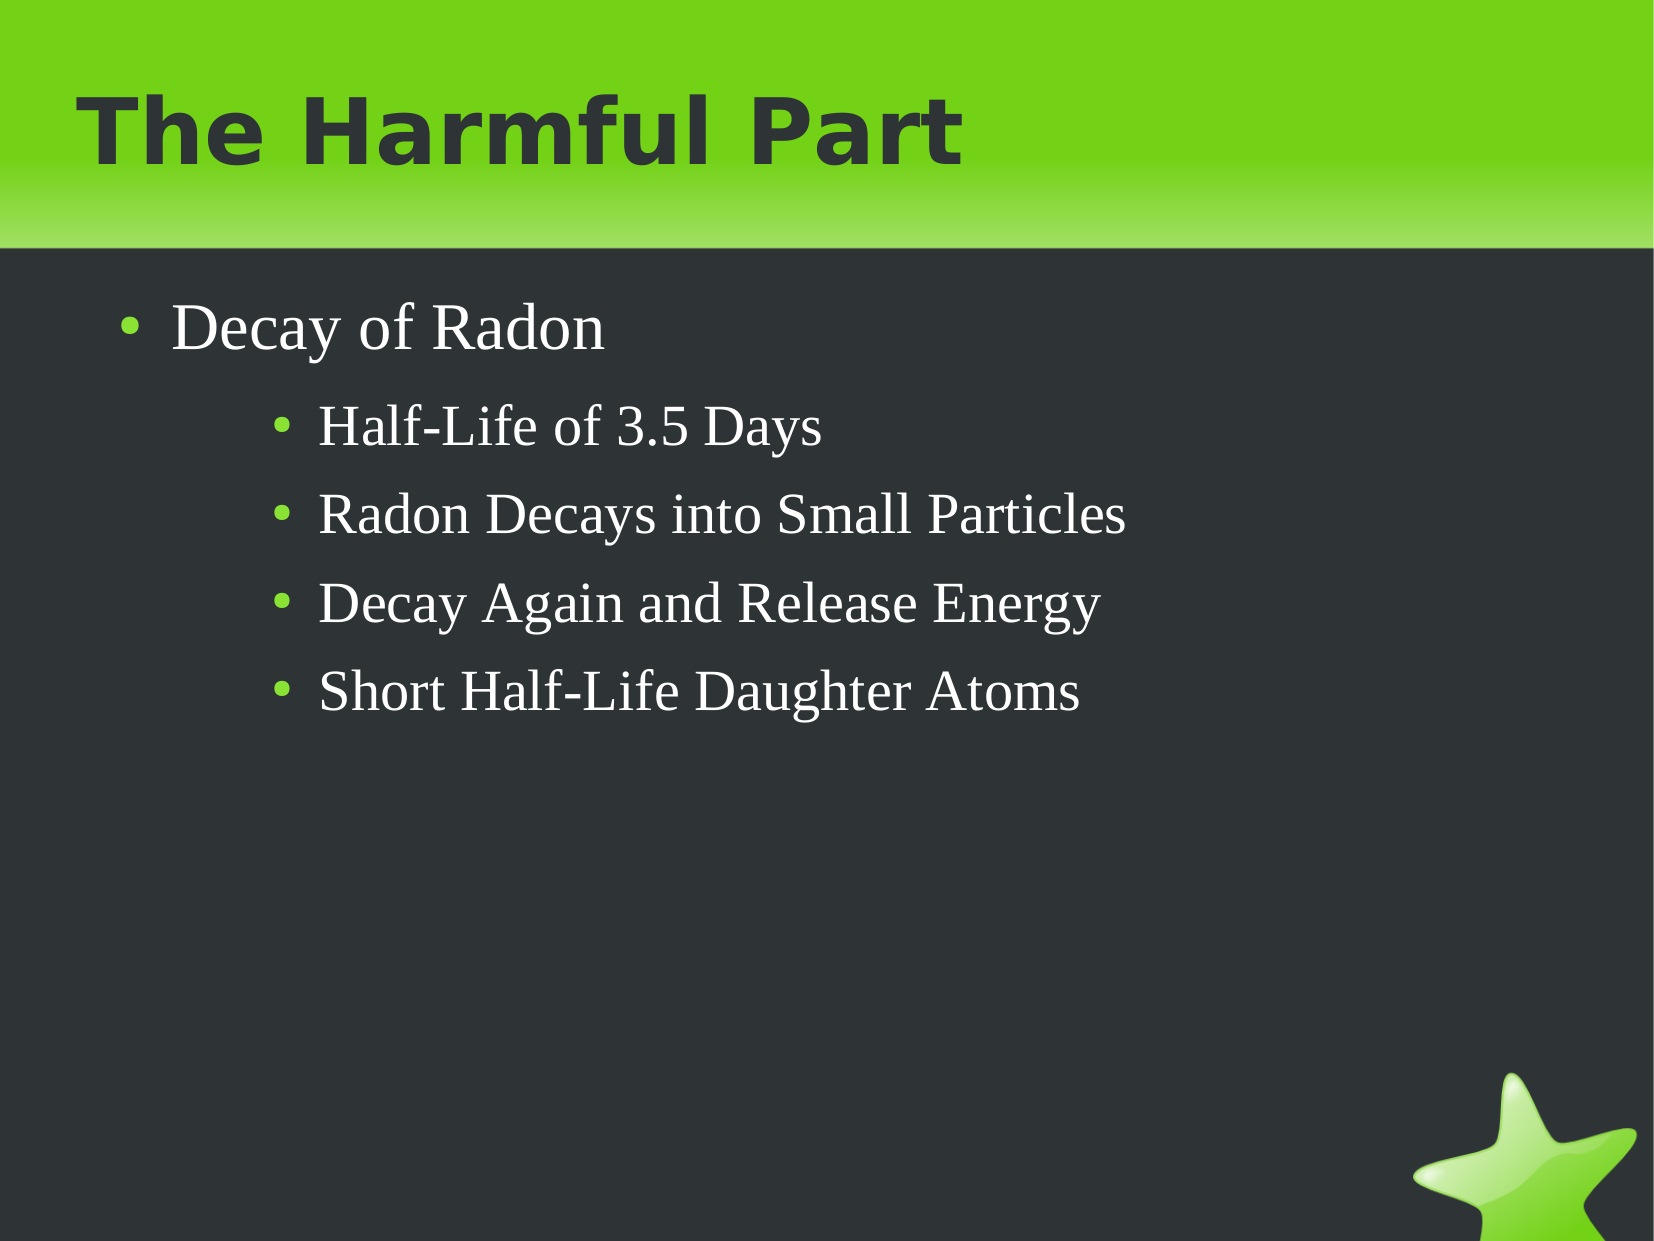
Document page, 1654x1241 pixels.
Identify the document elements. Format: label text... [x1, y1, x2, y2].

picture [0, 0, 1654, 1241]
list Decay of Radon Half-Life of 3.5 Days Radon Decays into Small Particles Decay Again and Release Energy Short Half-Life Daughter Atoms [82, 290, 1571, 1094]
title The Harmful Part [76, 36, 1565, 229]
